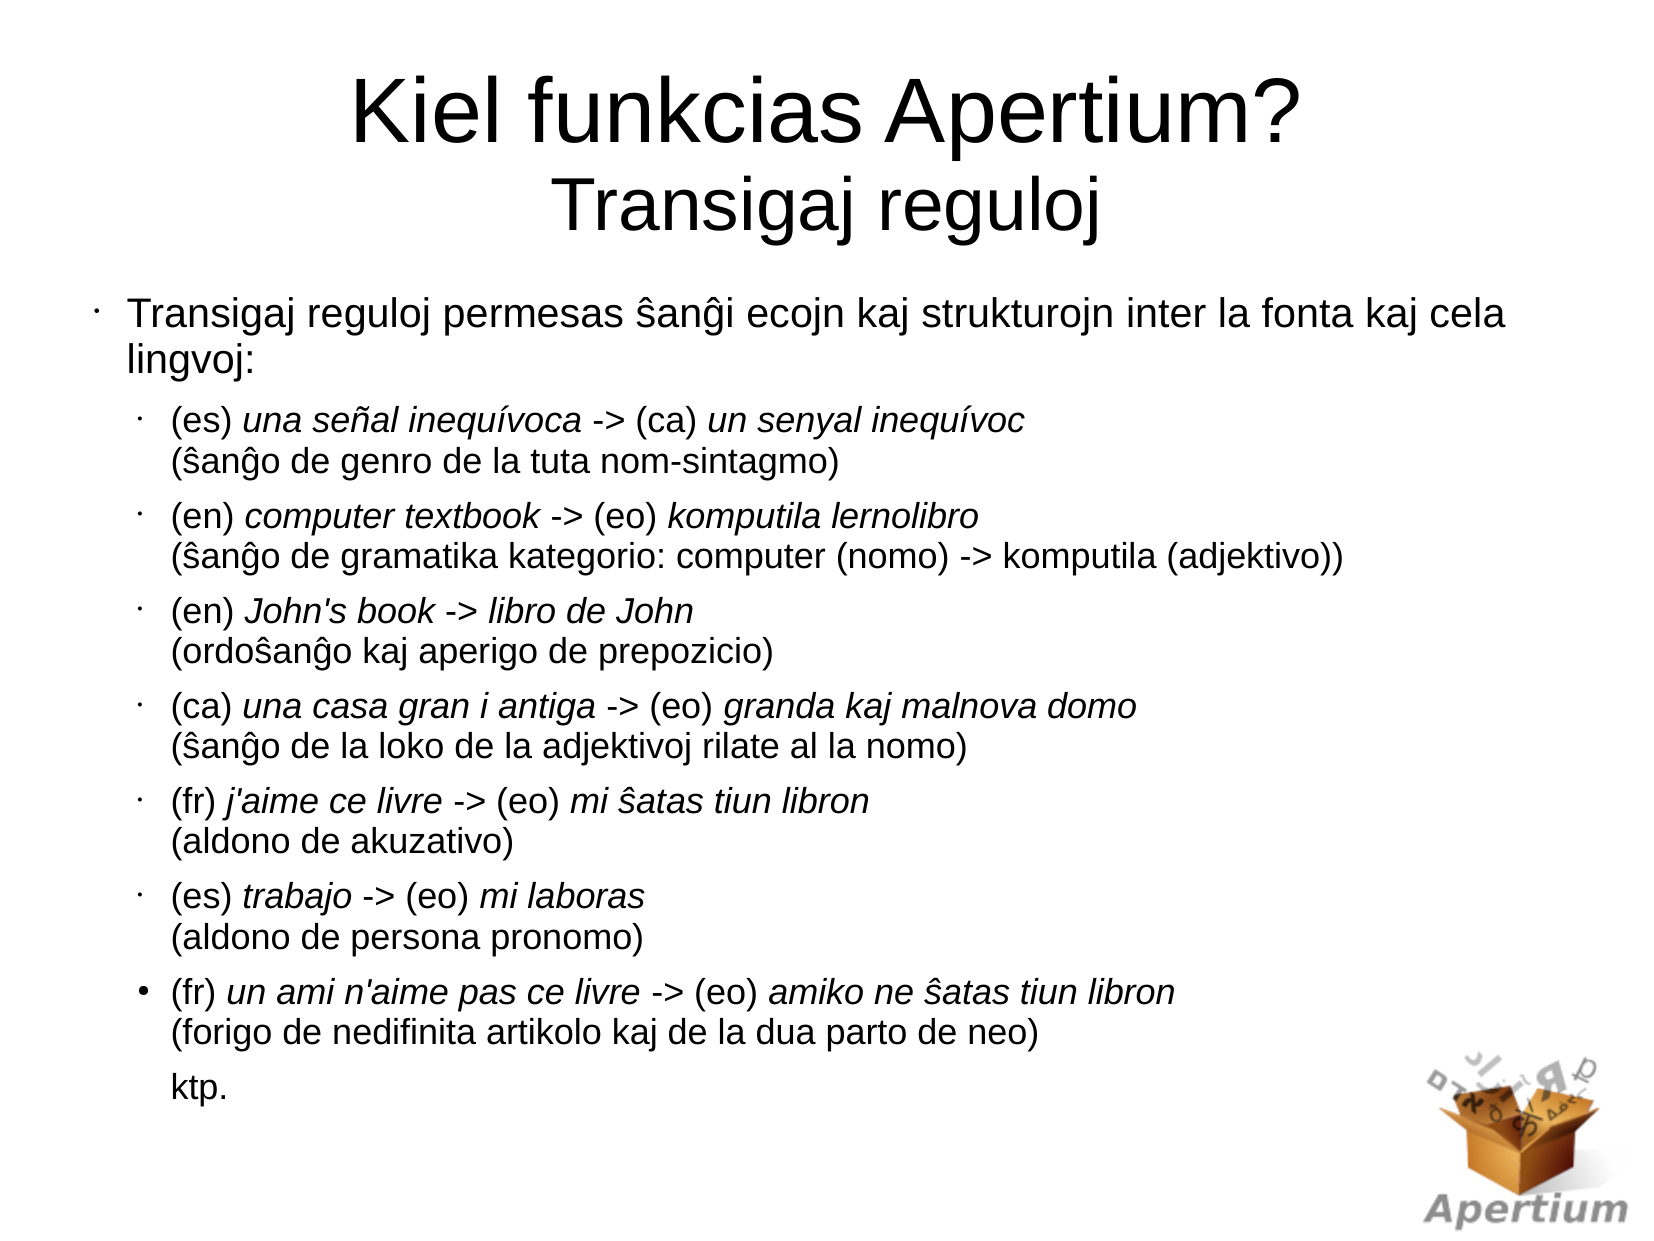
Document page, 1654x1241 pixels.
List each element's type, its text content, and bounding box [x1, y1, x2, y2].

title Kiel funkcias Apertium? Transigaj reguloj [82, 56, 1571, 250]
list Transigaj reguloj permesas ŝanĝi ecojn kaj strukturojn inter la fonta kaj cela lingvoj: (es) una señal inequívoca -> (ca) un senyal inequívoc (ŝanĝo de genro de la tuta nom-sintagmo) (en) computer textbook -> (eo) komputila lernolibro (ŝanĝo de gramatika kategorio: computer (nomo) -> komputila (adjektivo)) (en) John's book -> libro de John (ordoŝanĝo kaj aperigo de prepozicio) (ca) una casa gran i antiga -> (eo) granda kaj malnova domo (ŝanĝo de la loko de la adjektivoj rilate al la nomo) (fr) j'aime ce livre -> (eo) mi ŝatas tiun libron (aldono de akuzativo) (es) trabajo -> (eo) mi laboras (aldono de persona pronomo) (fr) un ami n'aime pas ce livre -> (eo) amiko ne ŝatas tiun libron (forigo de nedifinita artikolo kaj de la dua parto de neo) ktp. [82, 290, 1571, 1109]
picture [1417, 1033, 1633, 1241]
